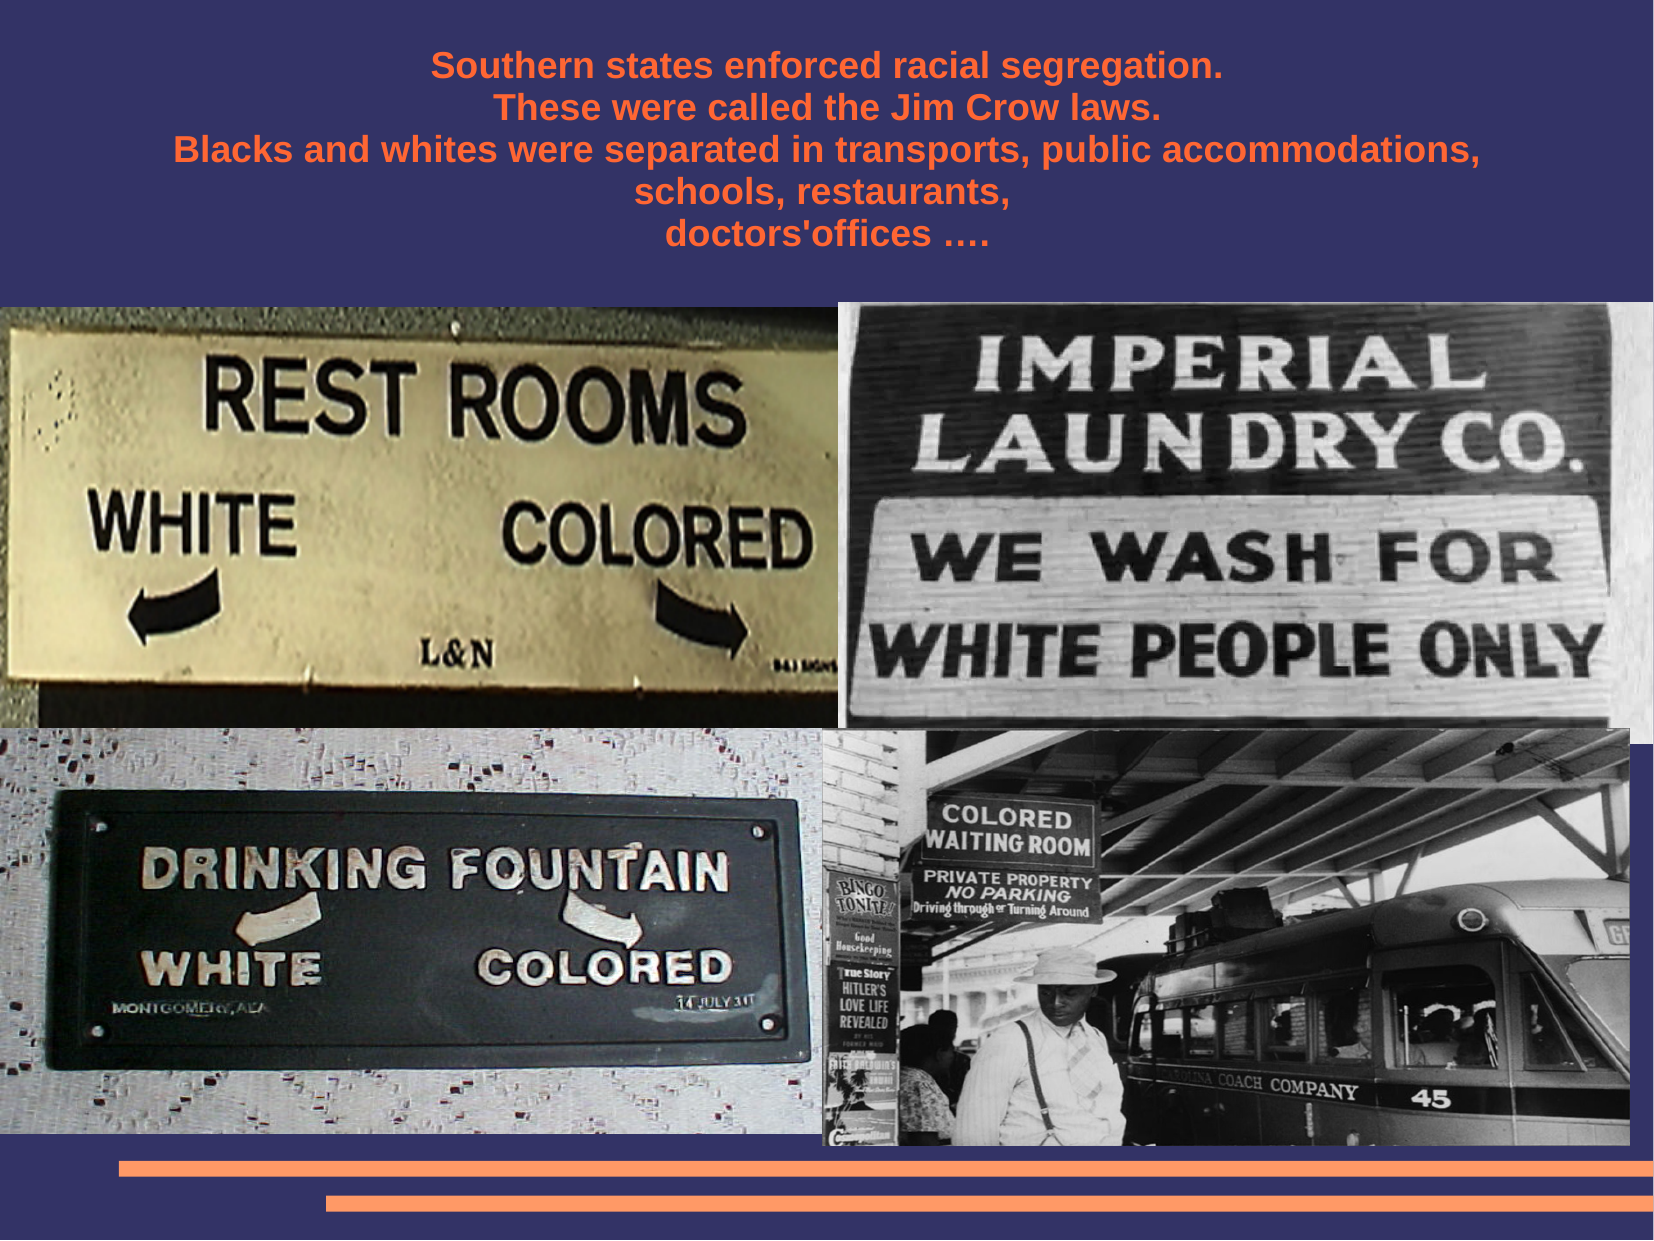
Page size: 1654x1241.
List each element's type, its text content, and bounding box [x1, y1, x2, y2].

picture [0, 302, 1654, 1146]
title Southern states enforced racial segregation. These were called the Jim Crow laws. Blacks and whites were separated in transports, public accommodations, schools, restaurants, doctors'offices …. [121, 41, 1534, 258]
